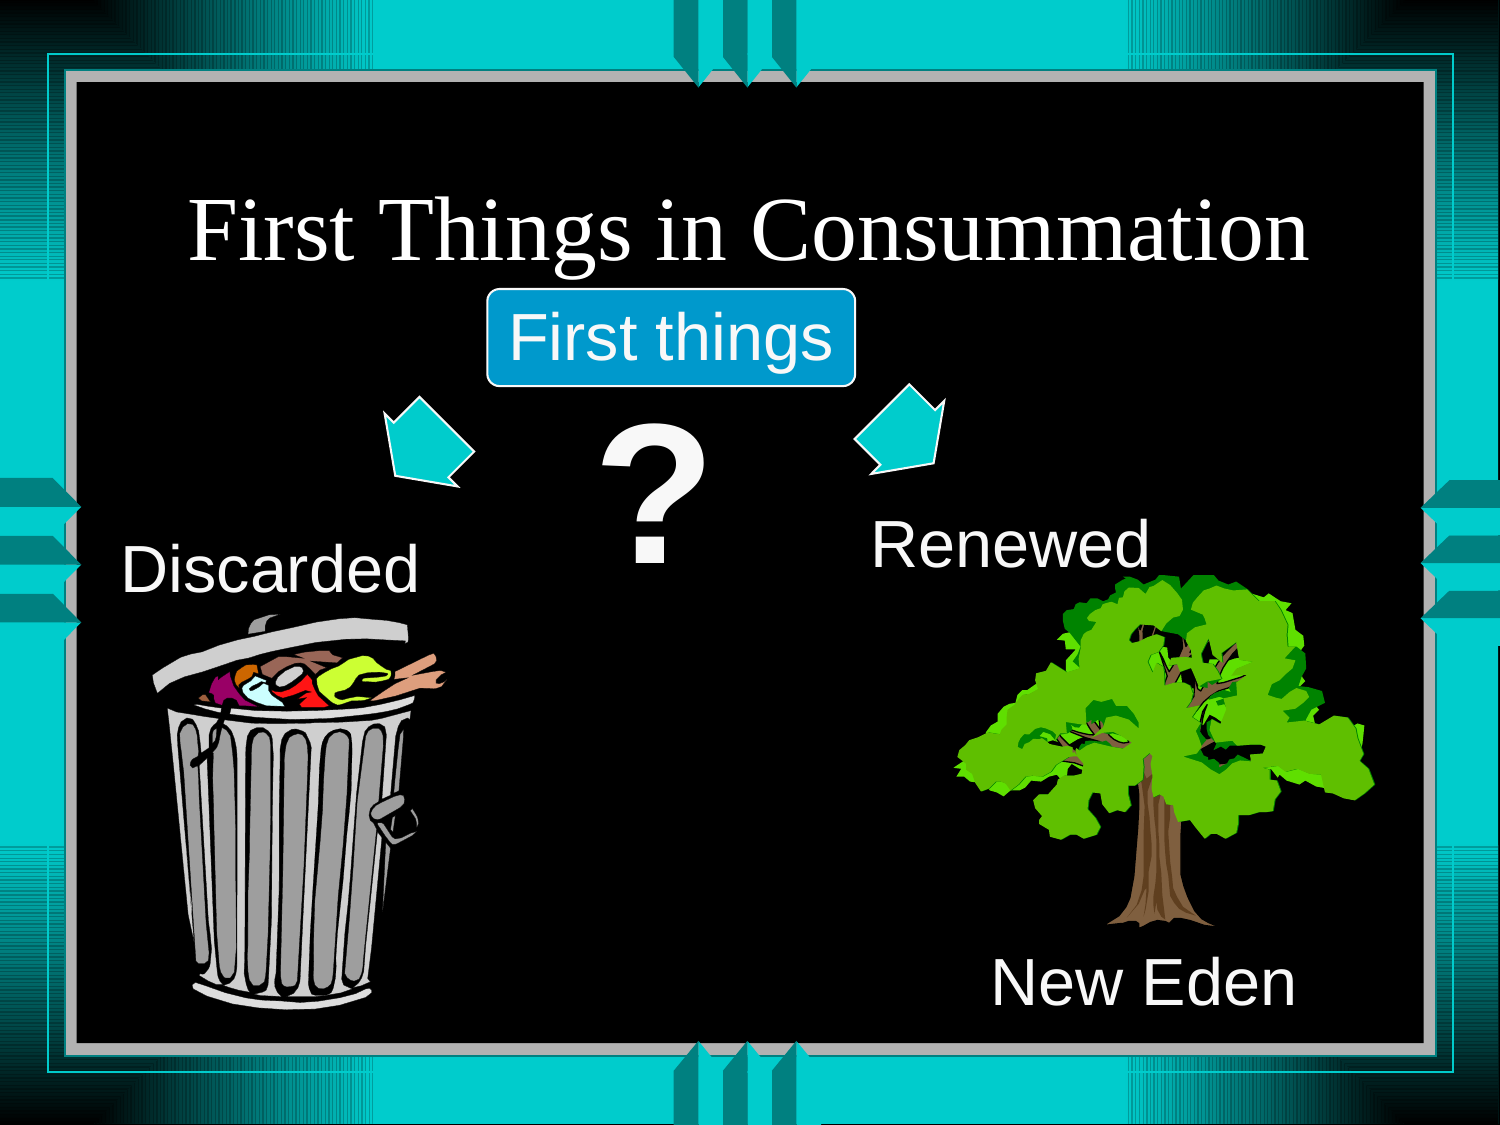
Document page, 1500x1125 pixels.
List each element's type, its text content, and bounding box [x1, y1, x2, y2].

text_box [854, 384, 945, 474]
text_box [384, 396, 475, 487]
text_box New Eden [974, 937, 1400, 1028]
chart [953, 575, 1376, 931]
picture [150, 607, 451, 1013]
text_box Discarded [105, 524, 553, 615]
title First Things in Consummation [112, 99, 1388, 288]
text_box ? [578, 375, 843, 614]
text_box Renewed [855, 499, 1303, 590]
text_box First things [487, 289, 856, 387]
